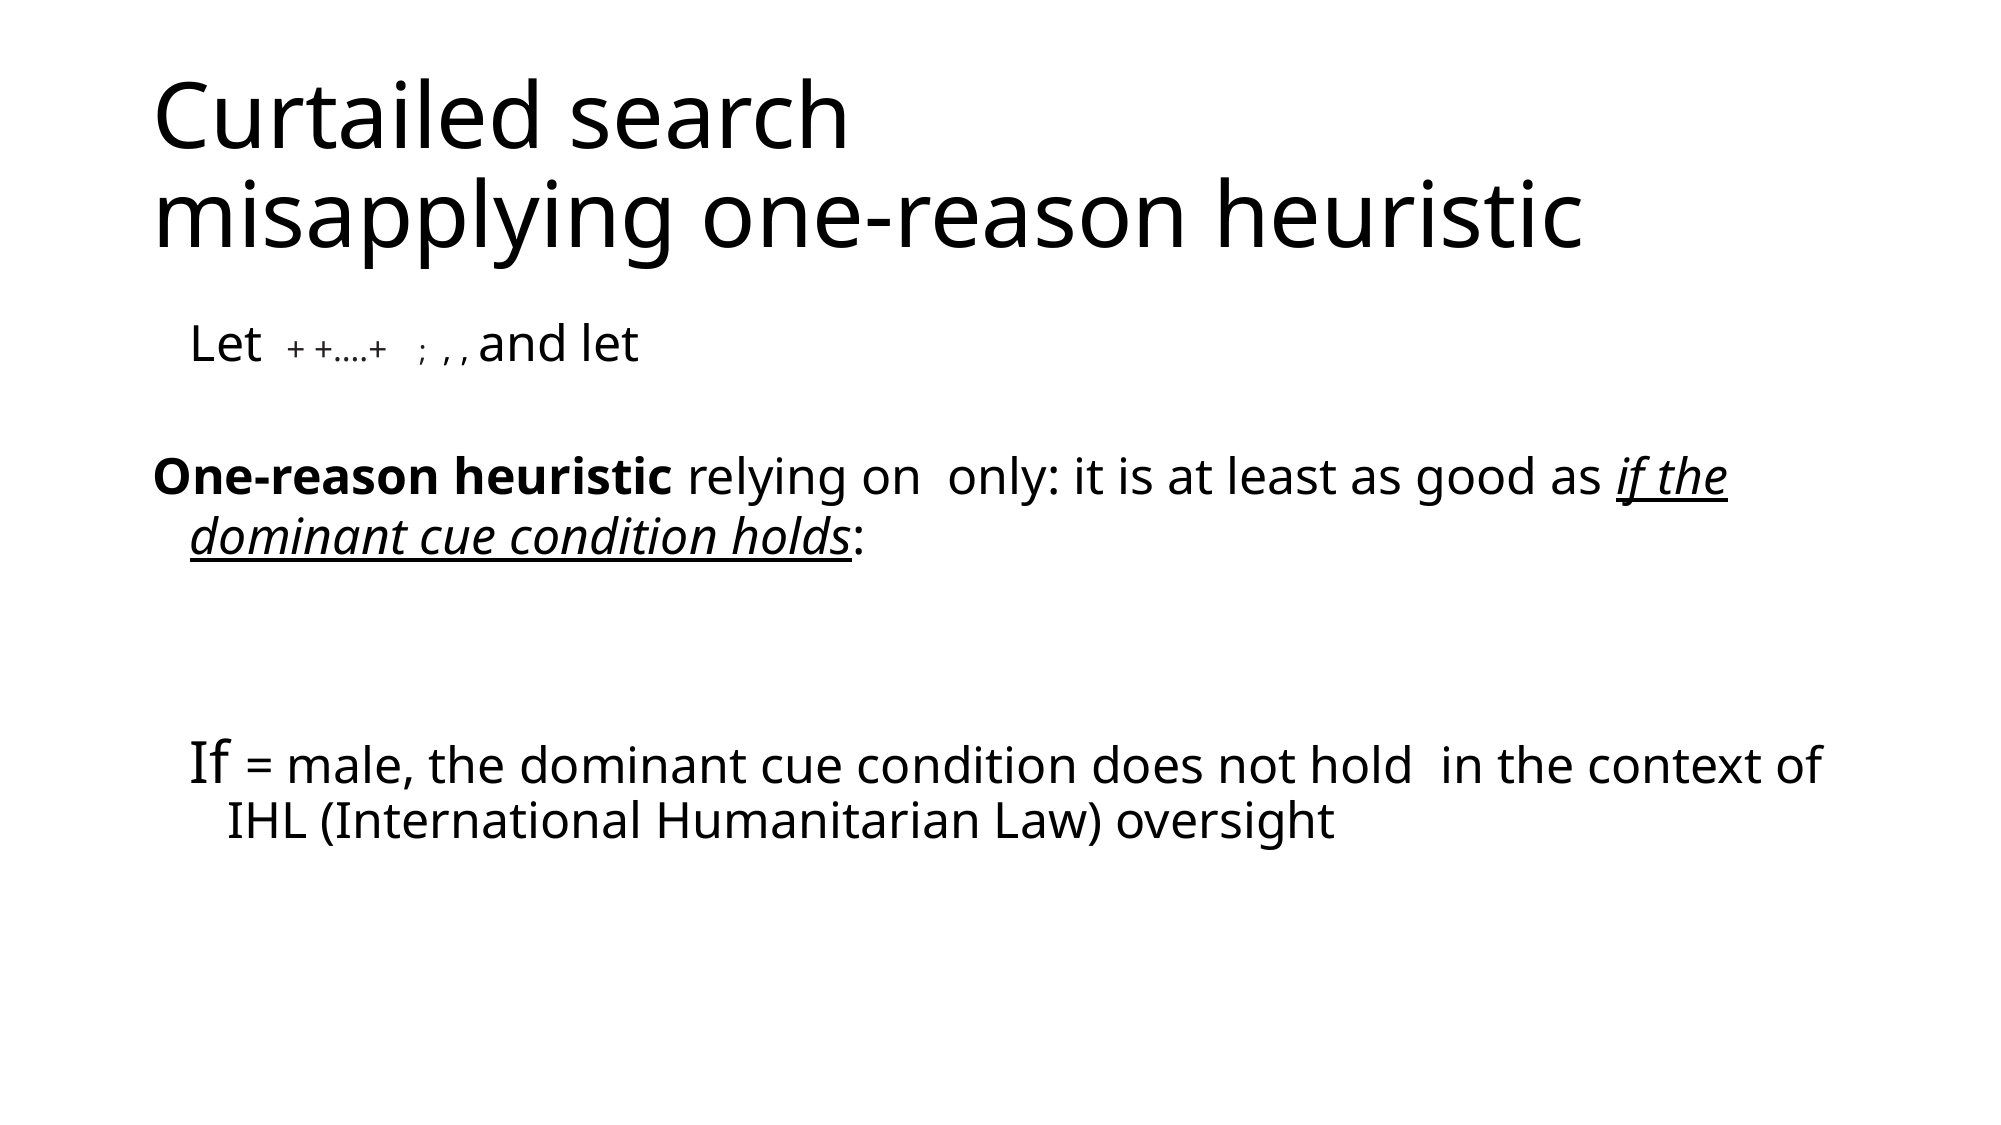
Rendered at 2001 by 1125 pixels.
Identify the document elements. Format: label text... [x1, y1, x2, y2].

list Let + +….+ ; , , and let One-reason heuristic relying on only: it is at least as good as if the dominant cue condition holds: If = male, the dominant cue condition does not hold in the context of IHL (International Humanitarian Law) oversight [137, 299, 1863, 1079]
title Curtailed search misapplying one-reason heuristic [137, 59, 1863, 278]
